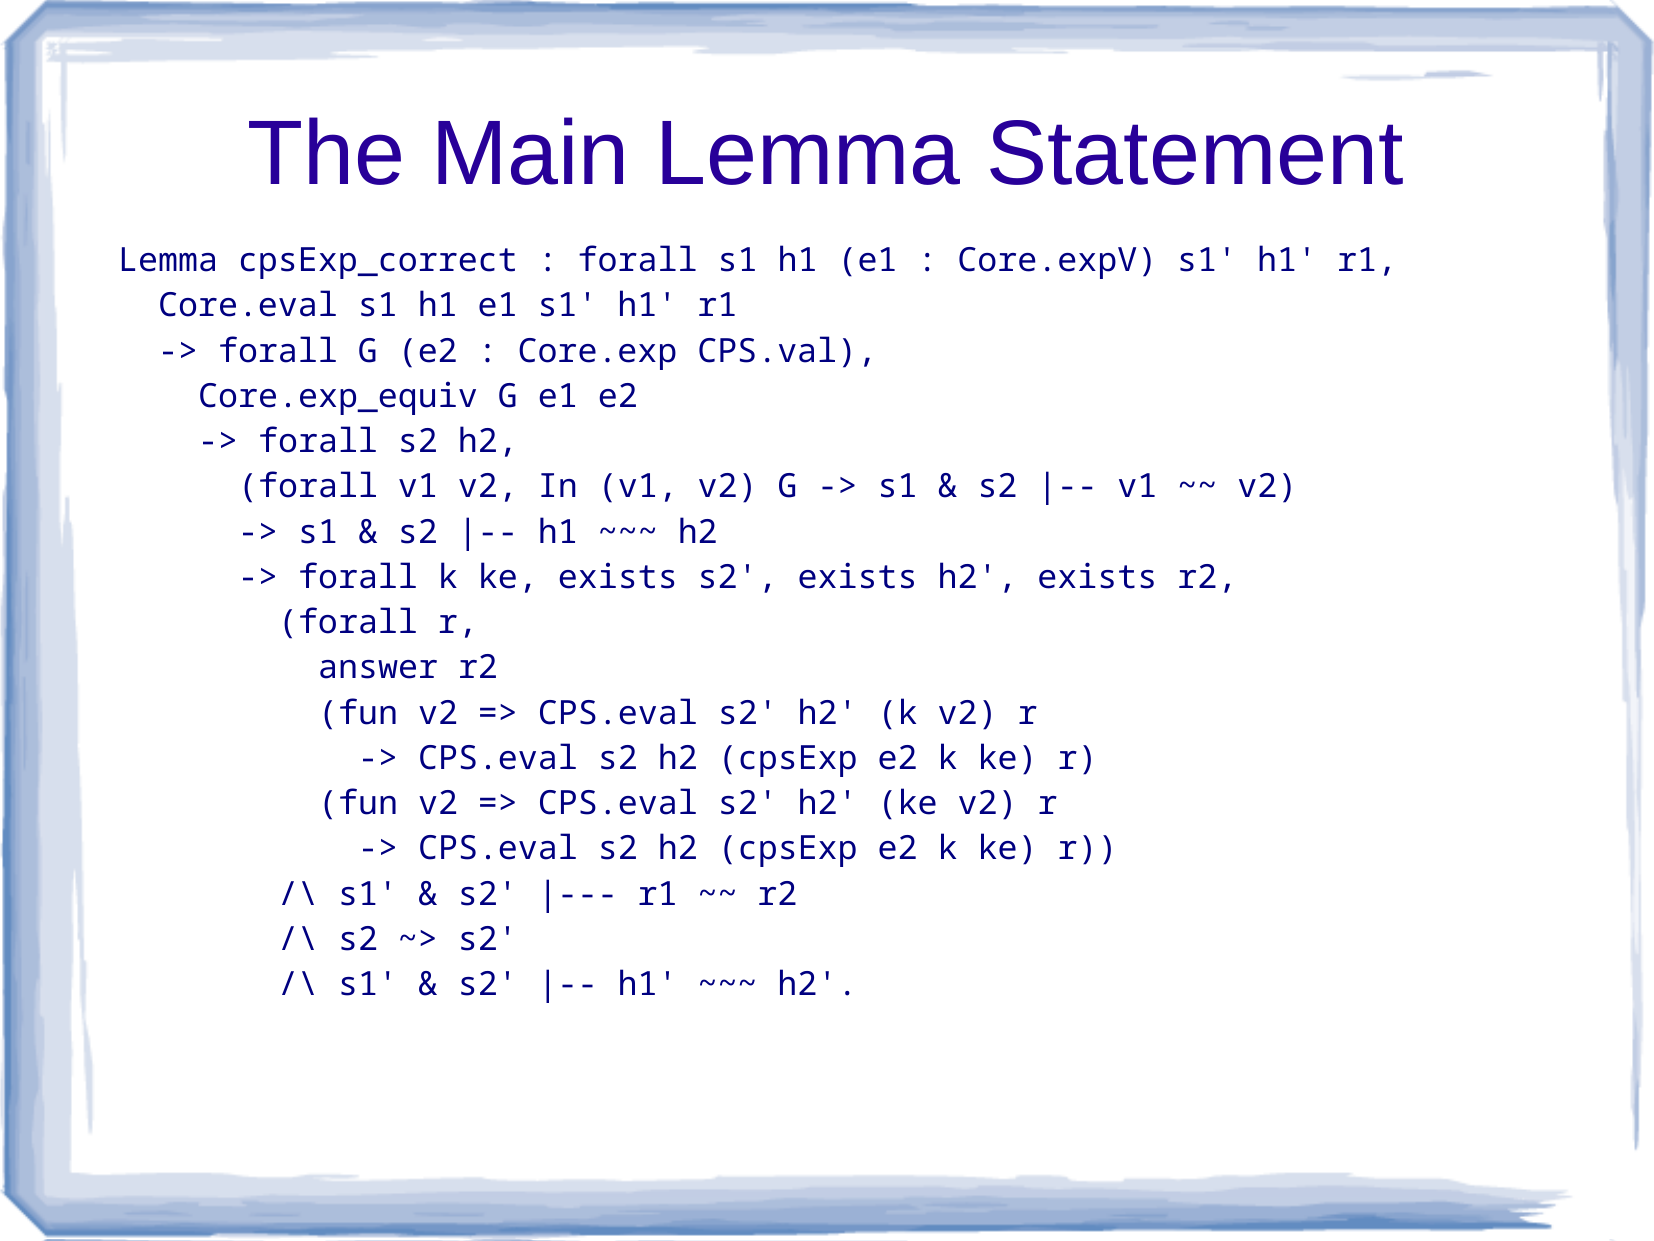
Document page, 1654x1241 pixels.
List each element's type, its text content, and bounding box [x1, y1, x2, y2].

picture [0, 0, 1654, 1241]
list Lemma cpsExp_correct : forall s1 h1 (e1 : Core.expV) s1' h1' r1, Core.eval s1 h1 e1 s1' h1' r1 -> forall G (e2 : Core.exp CPS.val), Core.exp_equiv G e1 e2 -> forall s2 h2, (forall v1 v2, In (v1, v2) G -> s1 & s2 |-- v1 ~~ v2) -> s1 & s2 |-- h1 ~~~ h2 -> forall k ke, exists s2', exists h2', exists r2, (forall r, answer r2 (fun v2 => CPS.eval s2' h2' (k v2) r -> CPS.eval s2 h2 (cpsExp e2 k ke) r) (fun v2 => CPS.eval s2' h2' (ke v2) r -> CPS.eval s2 h2 (cpsExp e2 k ke) r)) /\ s1' & s2' |--- r1 ~~ r2 /\ s2 ~> s2' /\ s1' & s2' |-- h1' ~~~ h2'. [118, 236, 1571, 1040]
title The Main Lemma Statement [82, 49, 1571, 257]
